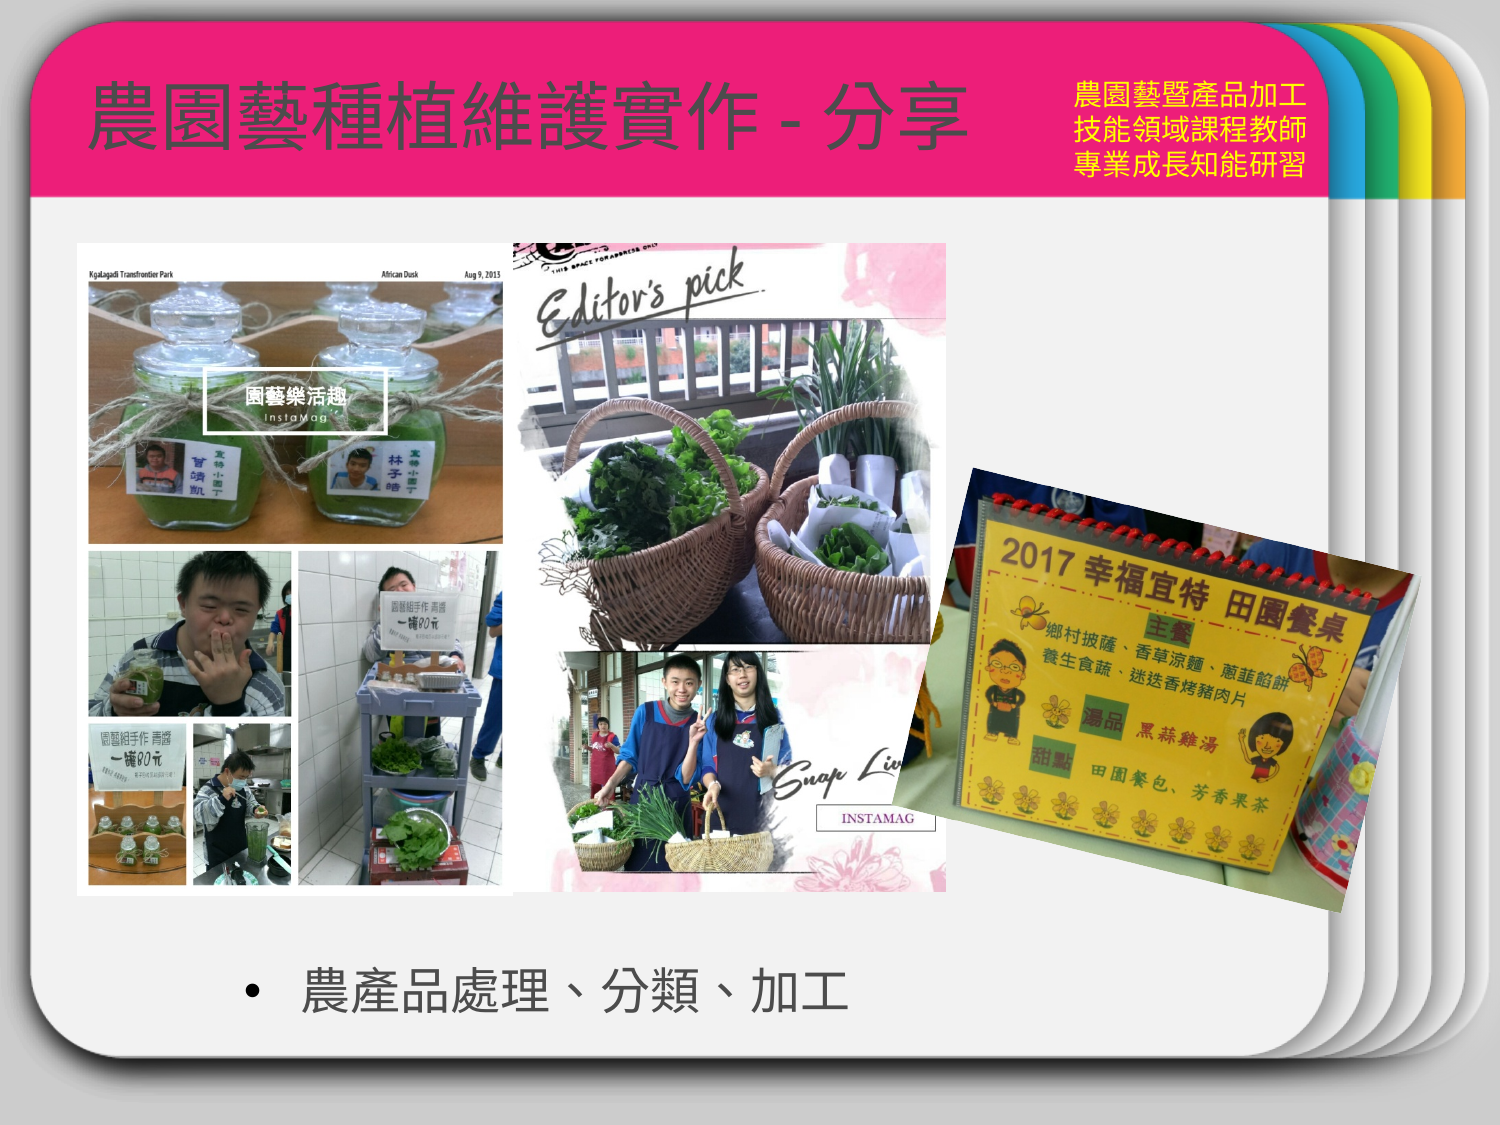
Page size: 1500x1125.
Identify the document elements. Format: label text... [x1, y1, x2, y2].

picture [0, 0, 1500, 1125]
text_box 農園藝暨產品加工技能領域課程教師專業成長知能研習 [1058, 68, 1344, 190]
text_box 農園藝種植維護實作-分享 [70, 62, 1010, 169]
text_box 農產品處理、分類、加工 [229, 952, 1247, 1029]
